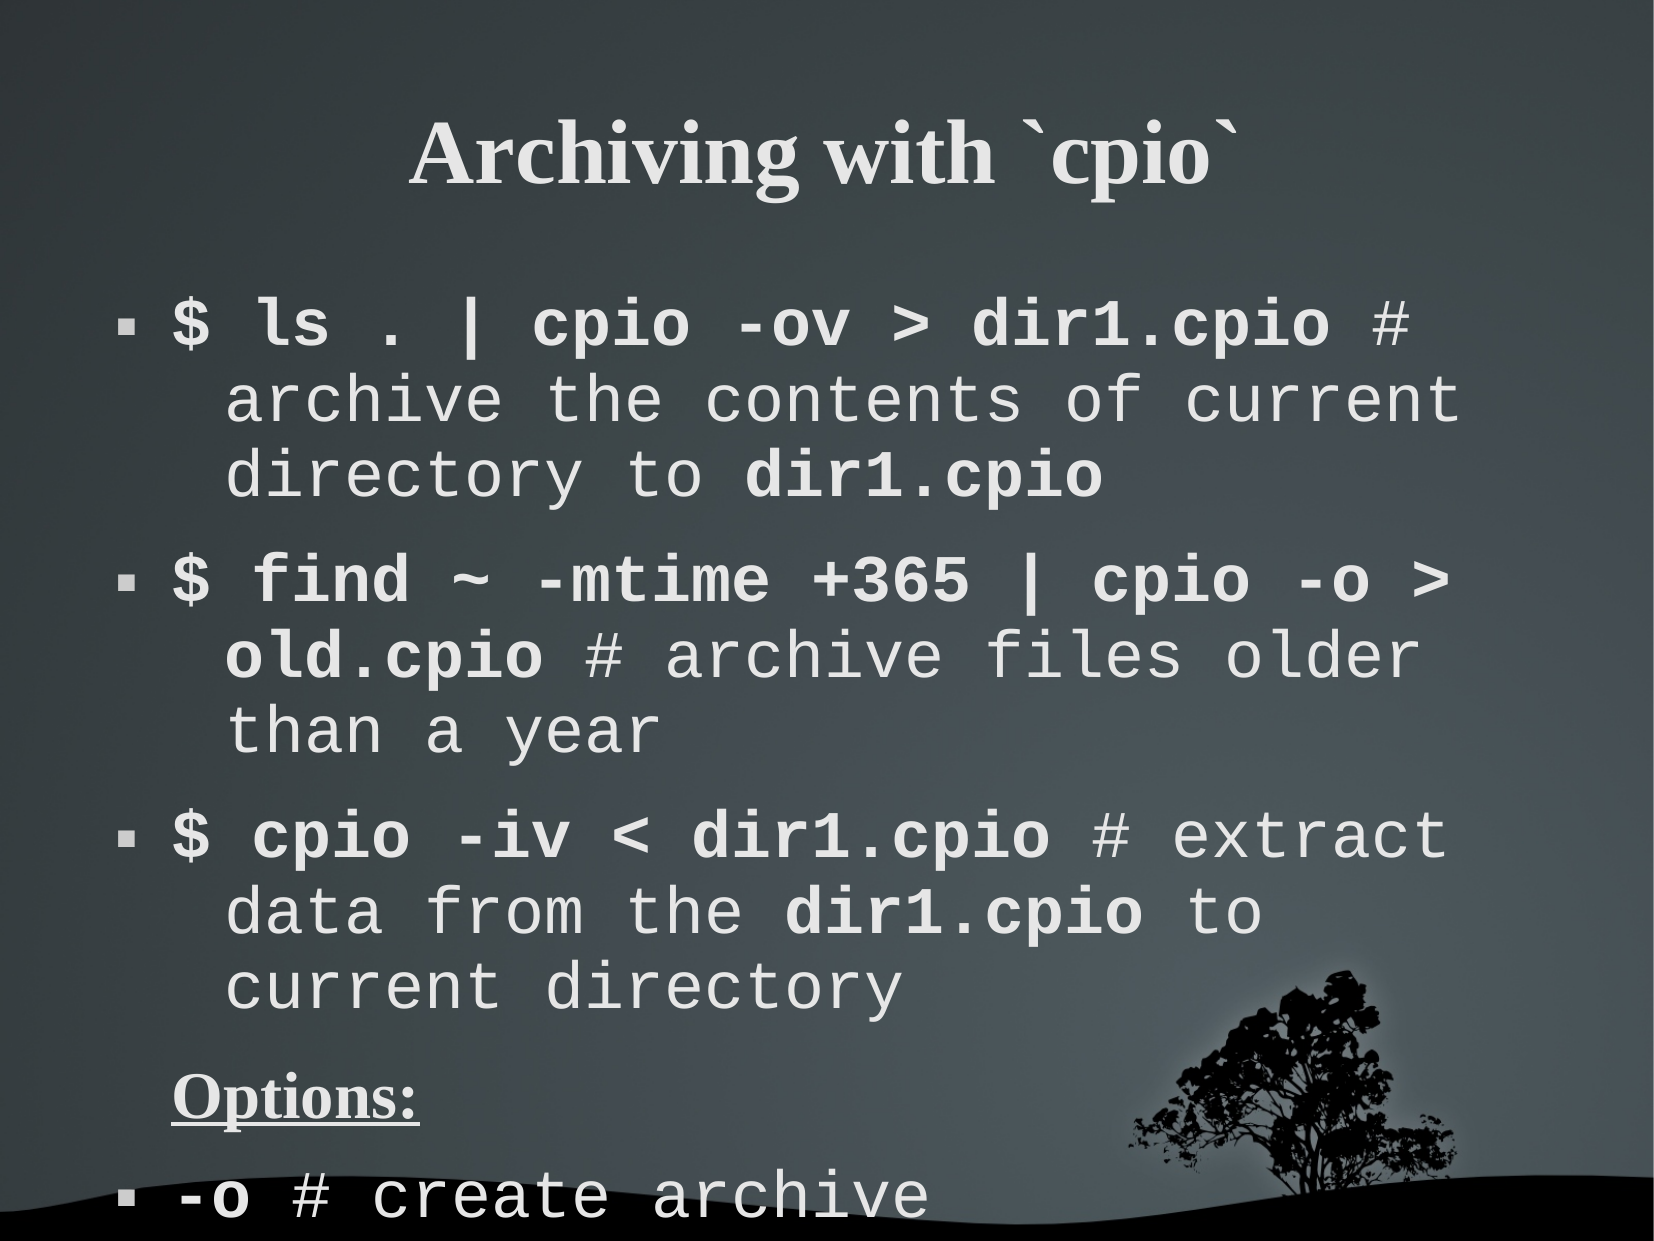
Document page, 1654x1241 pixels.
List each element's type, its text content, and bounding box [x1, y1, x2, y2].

picture [0, 0, 1654, 1241]
list $ ls . | cpio -ov > dir1.cpio # archive the contents of current directory to dir1.cpio $ find ~ -mtime +365 | cpio -o > old.cpio # archive files older than a year $ cpio -iv < dir1.cpio # extract data from the dir1.cpio to current directory Options: -o # create archive -i # extract from archive -v # verbose display of data [82, 290, 1571, 1217]
title Archiving with `cpio` [82, 49, 1571, 257]
